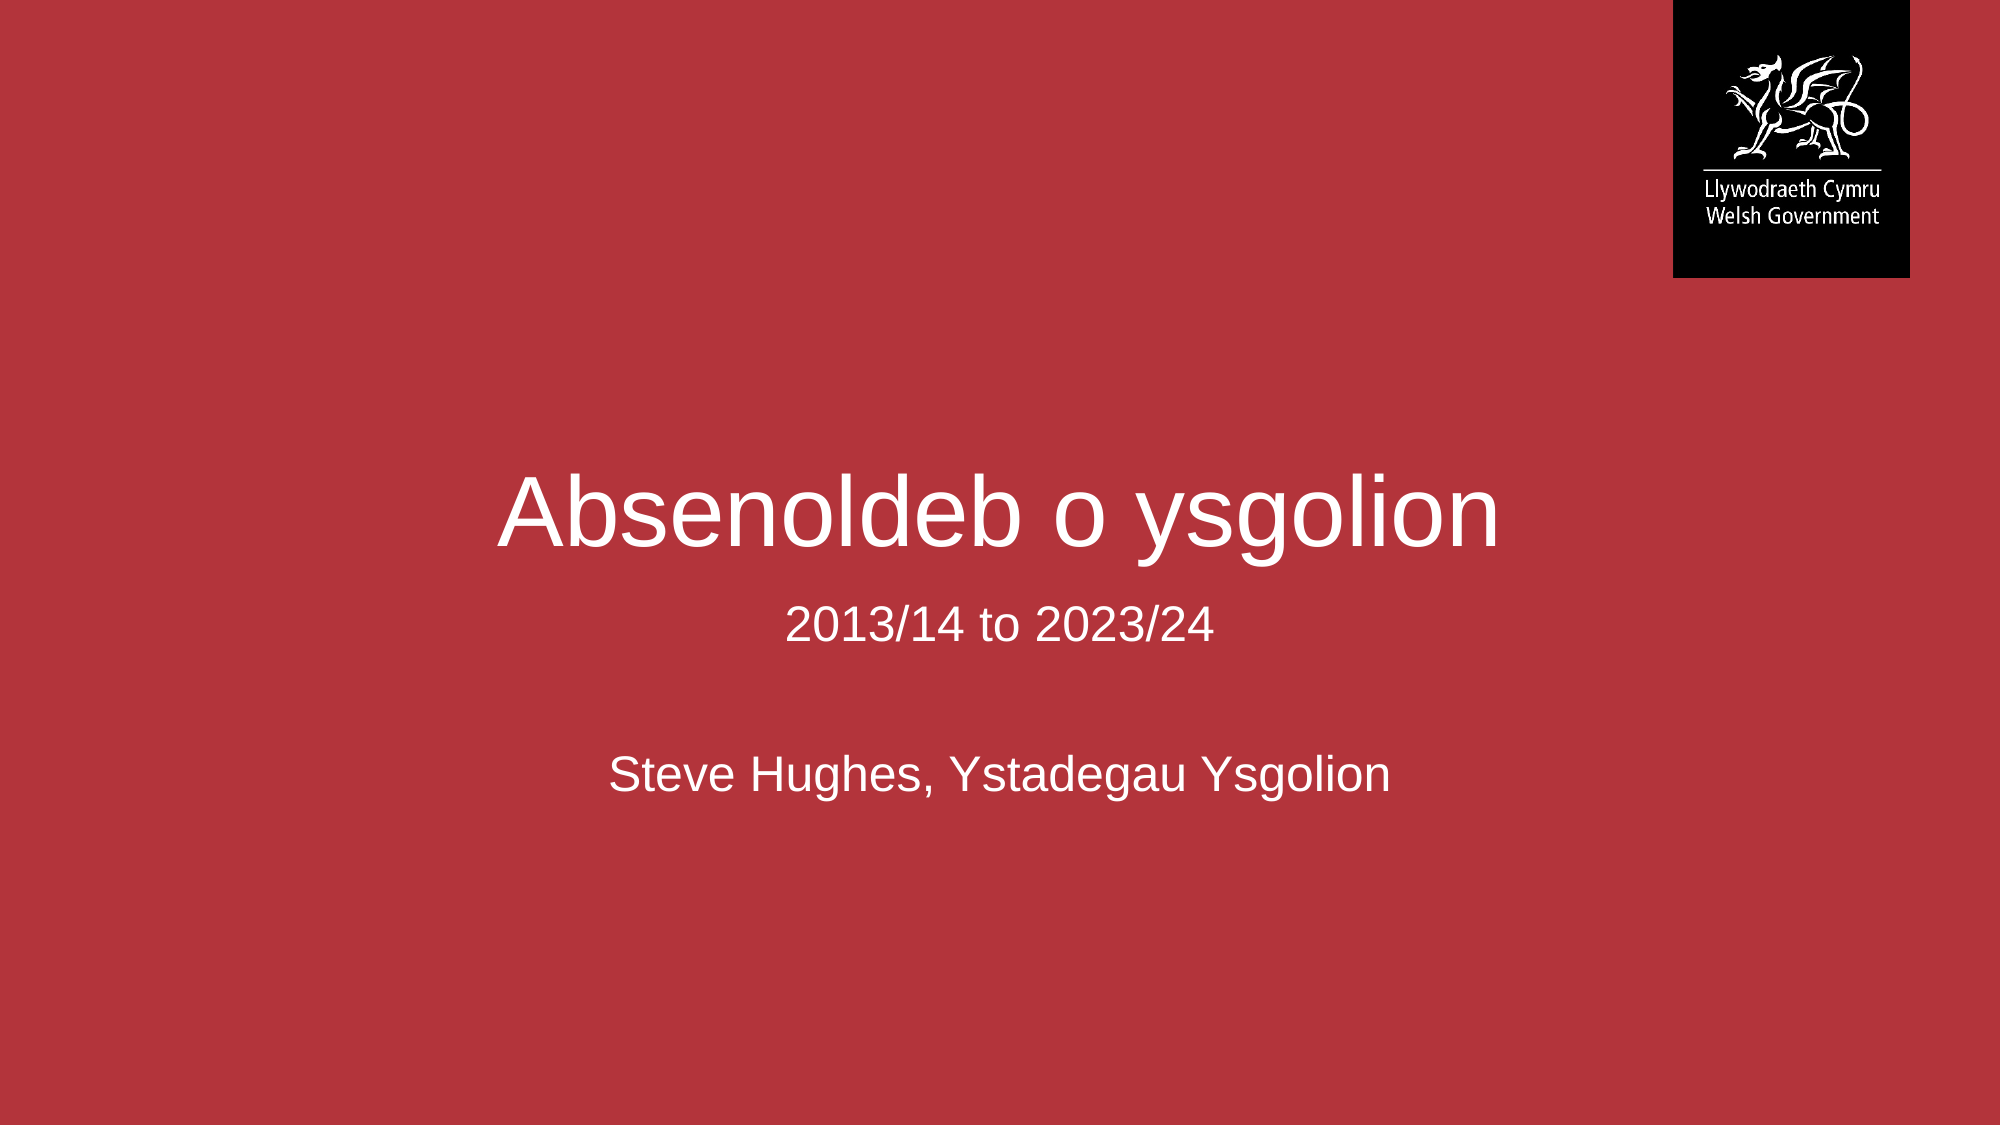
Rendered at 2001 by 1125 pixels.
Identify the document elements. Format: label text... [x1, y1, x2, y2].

subtitle 2013/14 to 2023/24 Steve Hughes, Ystadegau Ysgolion [249, 590, 1750, 863]
title Absenoldeb o ysgolion [249, 397, 1750, 576]
